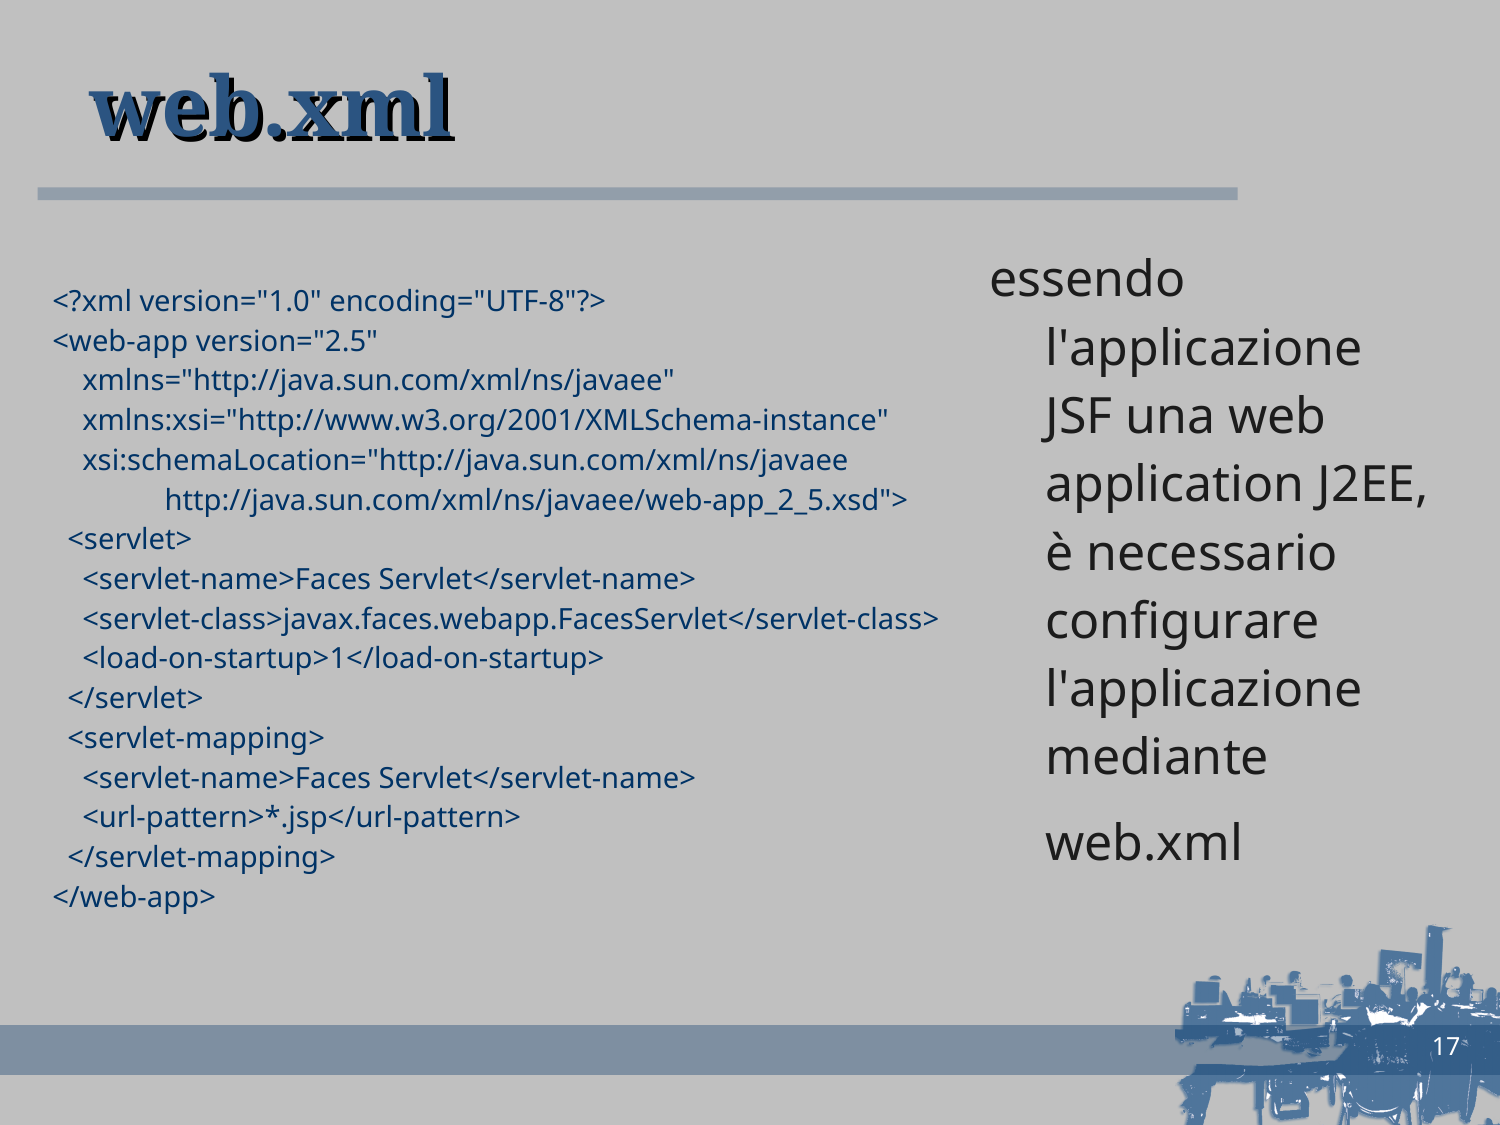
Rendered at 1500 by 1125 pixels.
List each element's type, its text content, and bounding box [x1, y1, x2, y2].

title web.xml [75, 35, 1426, 174]
text_box <?xml version="1.0" encoding="UTF-8"?> <web-app version="2.5" xmlns="http://java.sun.com/xml/ns/javaee" xmlns:xsi="http://www.w3.org/2001/XMLSchema-instance" xsi:schemaLocation="http://java.sun.com/xml/ns/javaee http://java.sun.com/xml/ns/javaee/web-app_2_5.xsd"> <servlet> <servlet-name>Faces Servlet</servlet-name> <servlet-class>javax.faces.webapp.FacesServlet</servlet-class> <load-on-startup>1</load-on-startup> </servlet> <servlet-mapping> <servlet-name>Faces Servlet</servlet-name> <url-pattern>*.jsp</url-pattern> </servlet-mapping> </web-app> [37, 272, 1034, 924]
list essendo l'applicazione JSF una web application J2EE, è necessario configurare l'applicazione mediante web.xml [974, 235, 1445, 1004]
